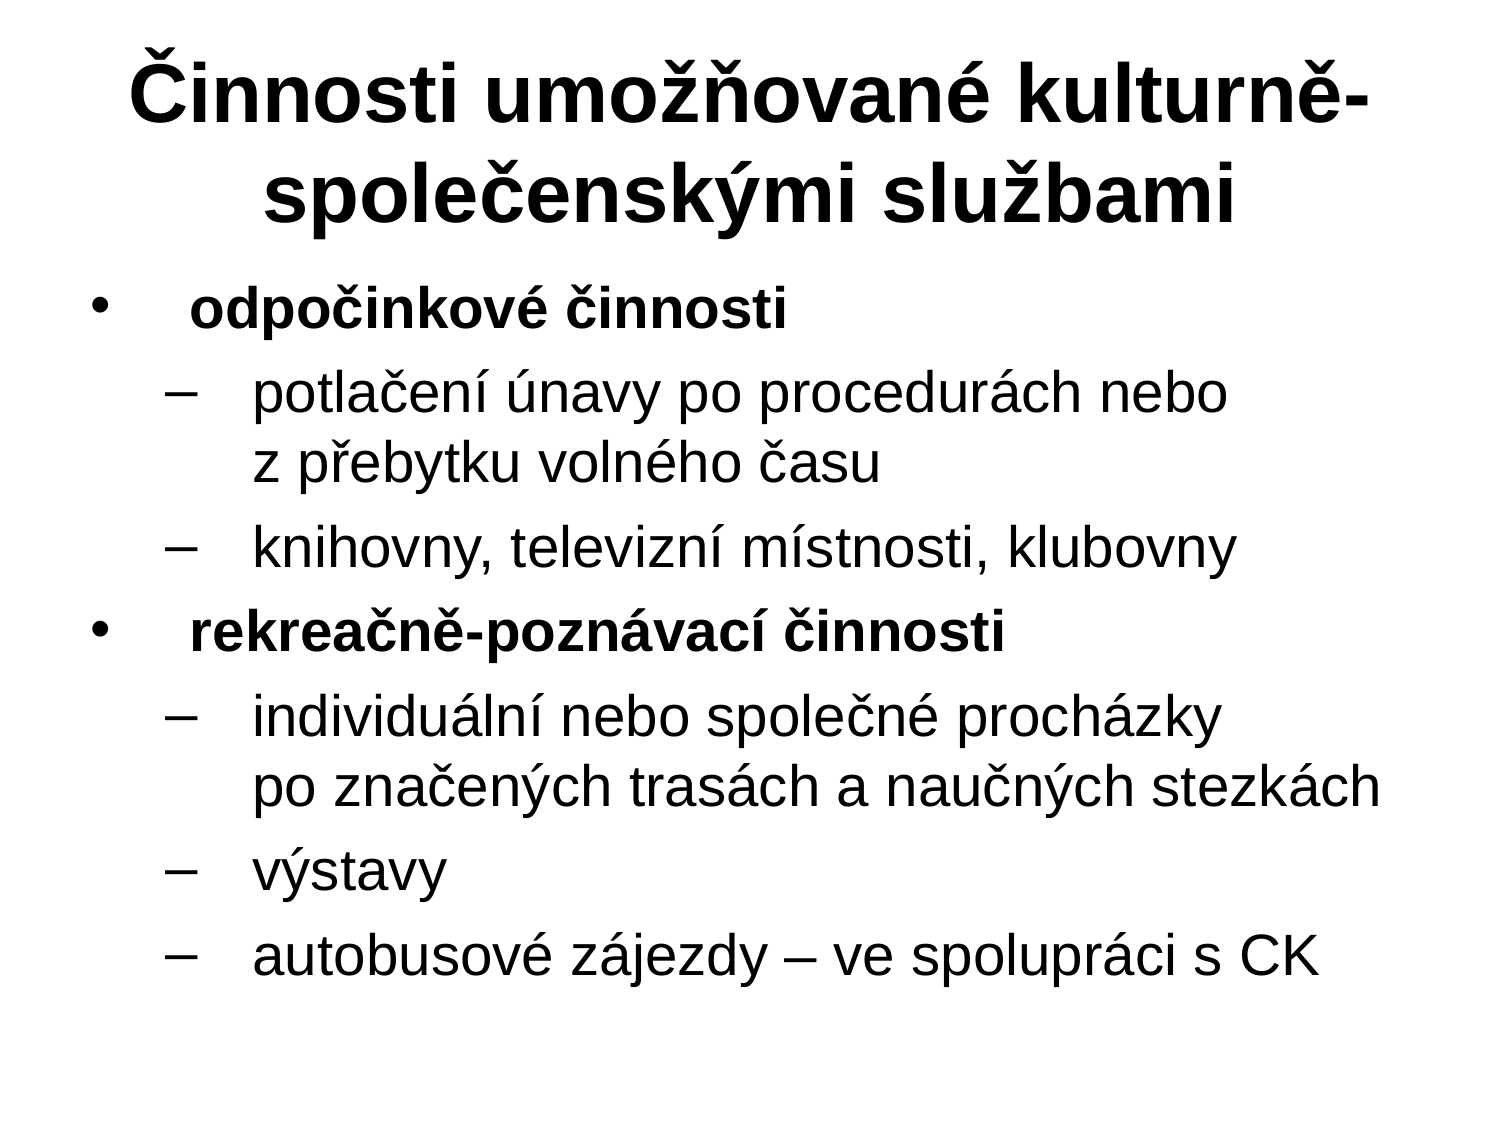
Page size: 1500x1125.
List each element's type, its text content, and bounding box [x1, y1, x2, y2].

title Činnosti umožňované kulturně-společenskými službami [75, 31, 1426, 247]
list odpočinkové činnosti potlačení únavy po procedurách nebo z přebytku volného času knihovny, televizní místnosti, klubovny rekreačně-poznávací činnosti individuální nebo společné procházky po značených trasách a naučných stezkách výstavy autobusové zájezdy – ve spolupráci s CK [75, 262, 1426, 1006]
